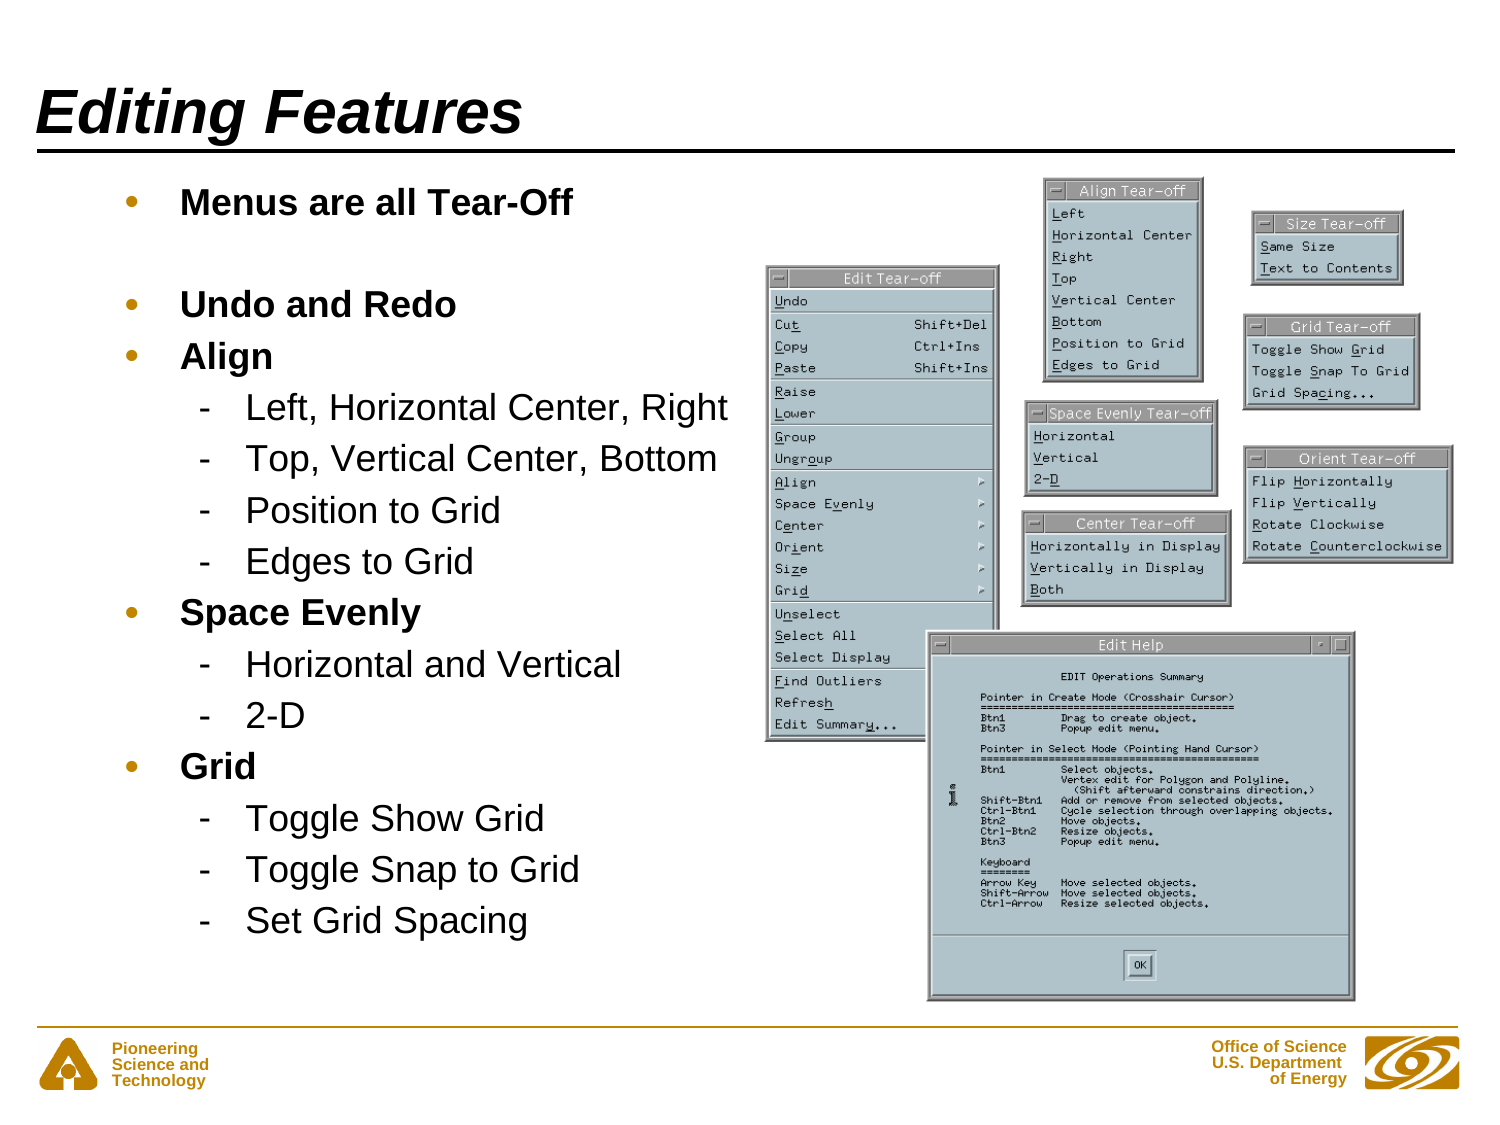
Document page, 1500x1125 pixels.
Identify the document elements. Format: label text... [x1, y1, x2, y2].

picture [1362, 1032, 1463, 1093]
title Editing Features [21, 75, 1459, 154]
picture [740, 154, 1470, 1022]
picture [35, 1034, 101, 1094]
list Menus are all Tear-Off Undo and Redo Align Left, Horizontal Center, Right Top, Vertical Center, Bottom Position to Grid Edges to Grid Space Evenly Horizontal and Vertical 2-D Grid Toggle Show Grid Toggle Snap to Grid Set Grid Spacing [108, 173, 746, 989]
